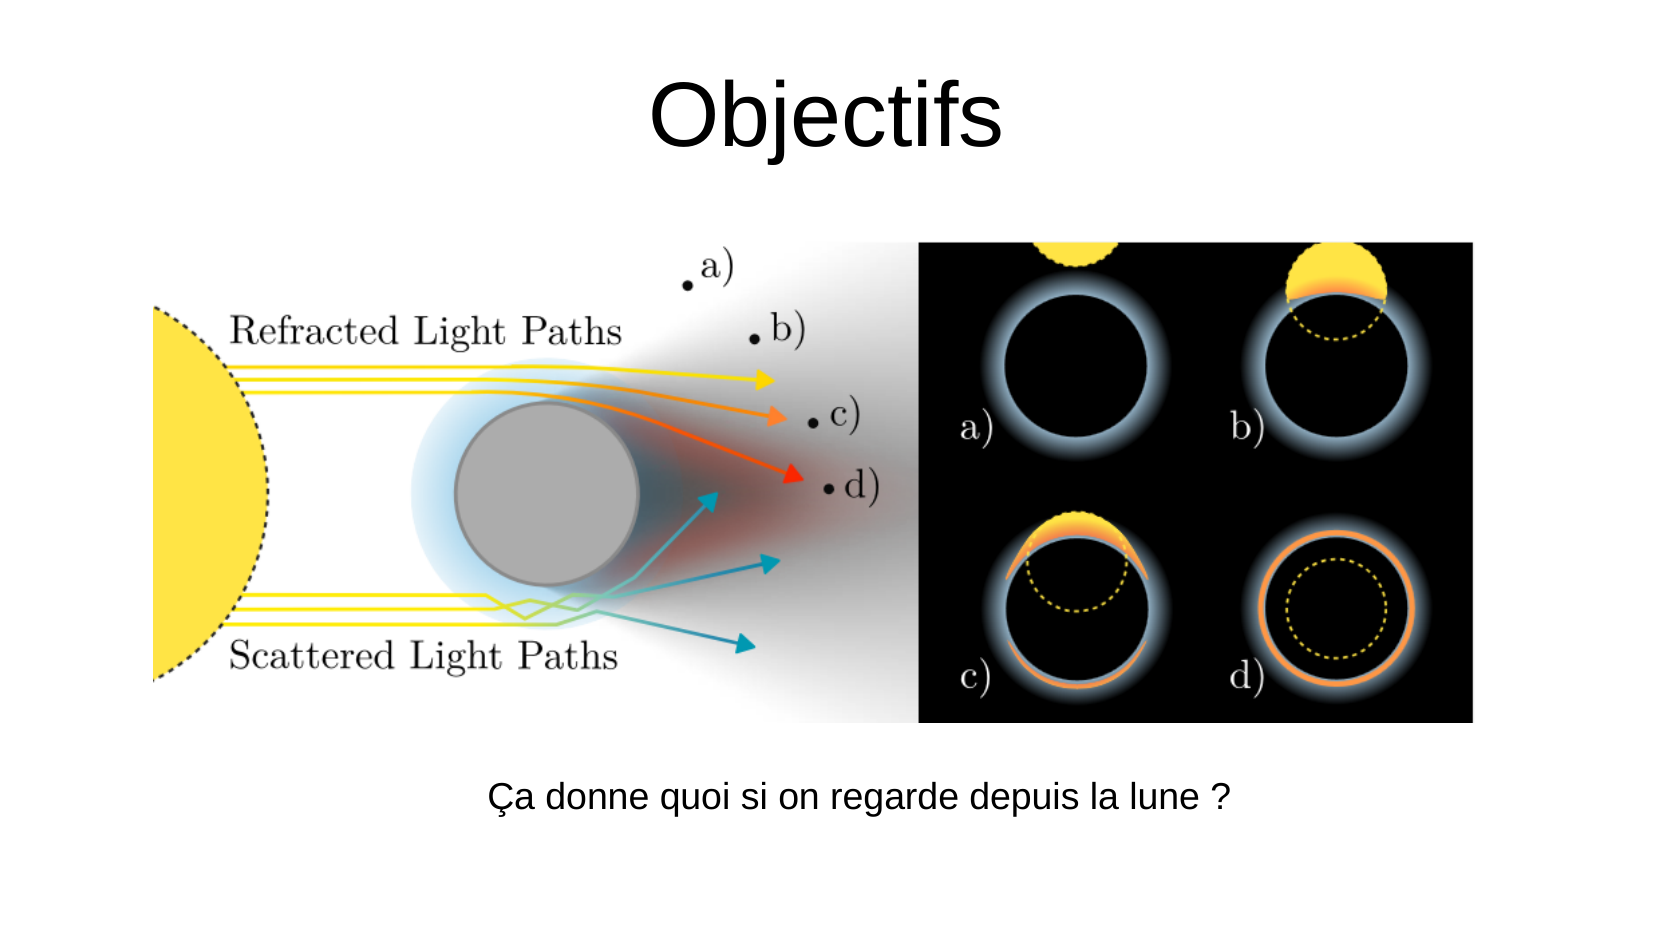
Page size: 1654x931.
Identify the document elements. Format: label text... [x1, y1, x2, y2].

picture [153, 236, 1477, 724]
title Objectifs [82, 37, 1571, 193]
text_box Ça donne quoi si on regarde depuis la lune ? [472, 767, 1300, 916]
